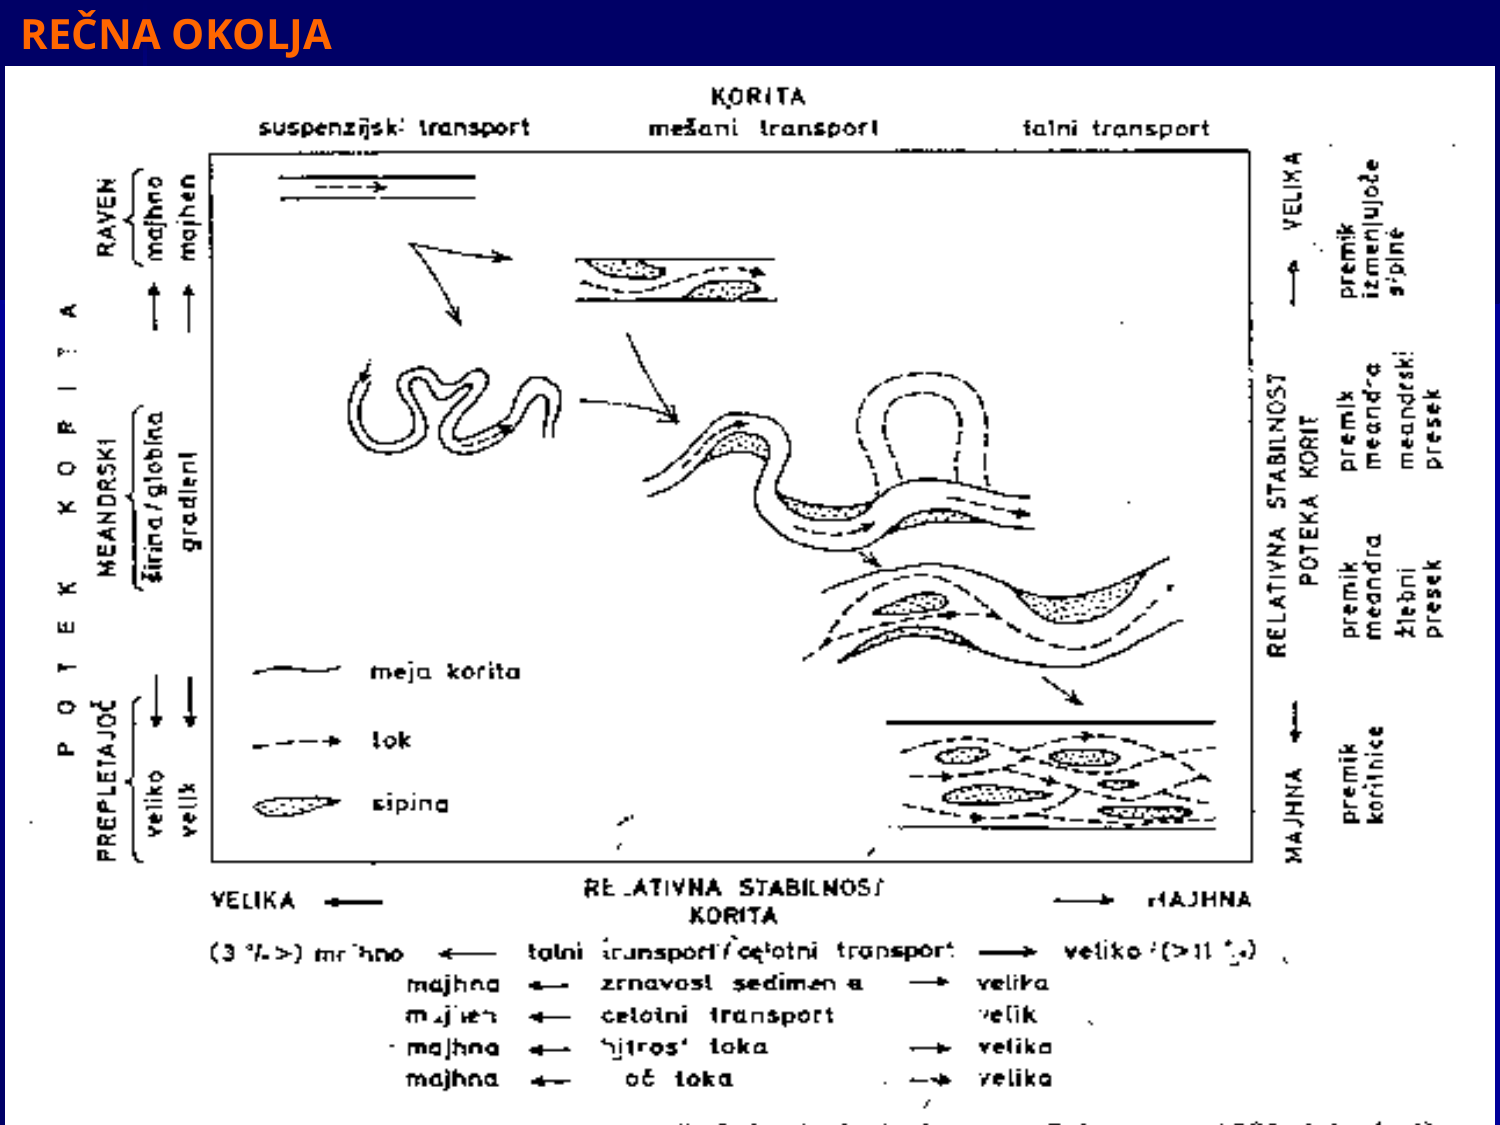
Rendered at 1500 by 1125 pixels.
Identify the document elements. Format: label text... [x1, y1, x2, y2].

picture [5, 66, 1495, 1125]
text_box REČNA OKOLJA [6, 0, 348, 66]
